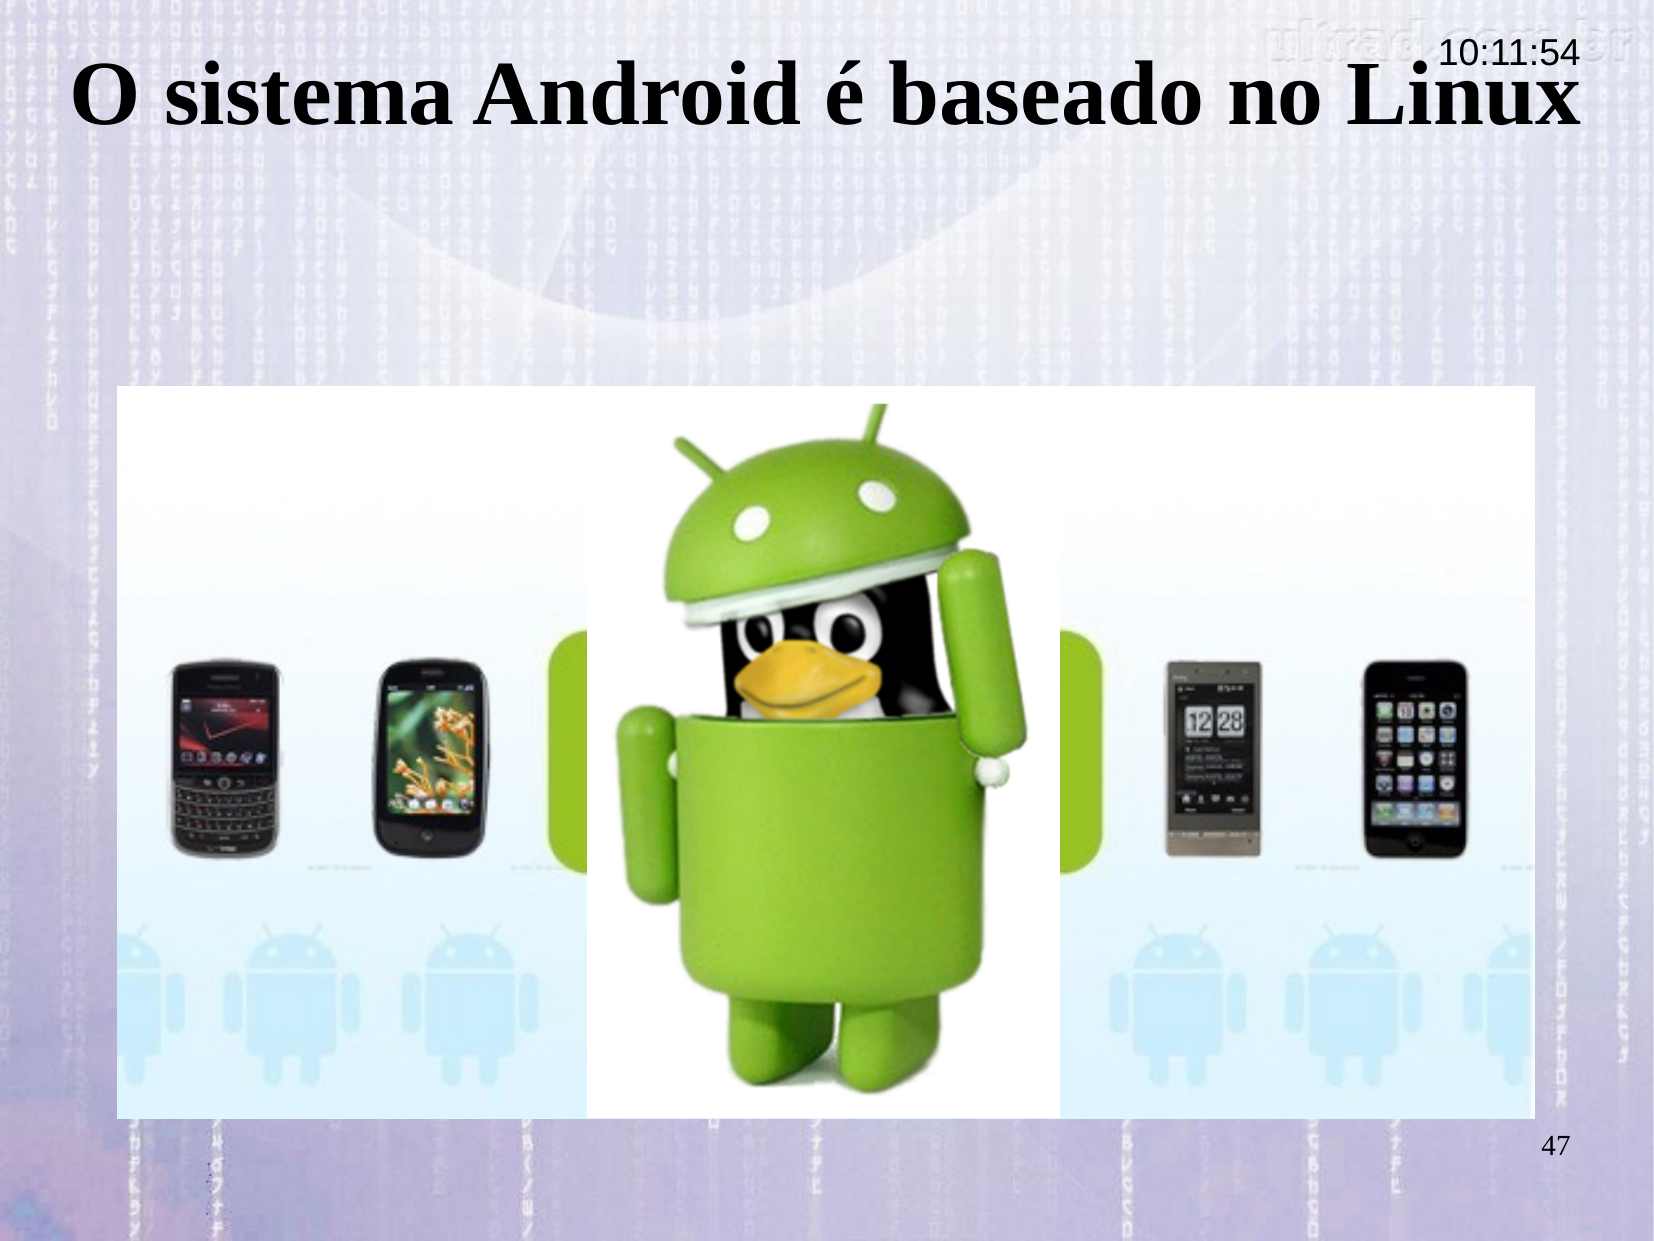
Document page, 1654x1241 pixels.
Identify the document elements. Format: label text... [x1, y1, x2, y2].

text_box O sistema Android é baseado no Linux [29, 35, 1625, 171]
picture [0, 0, 1654, 1241]
text_box 10:53:40 [1423, 23, 1631, 94]
